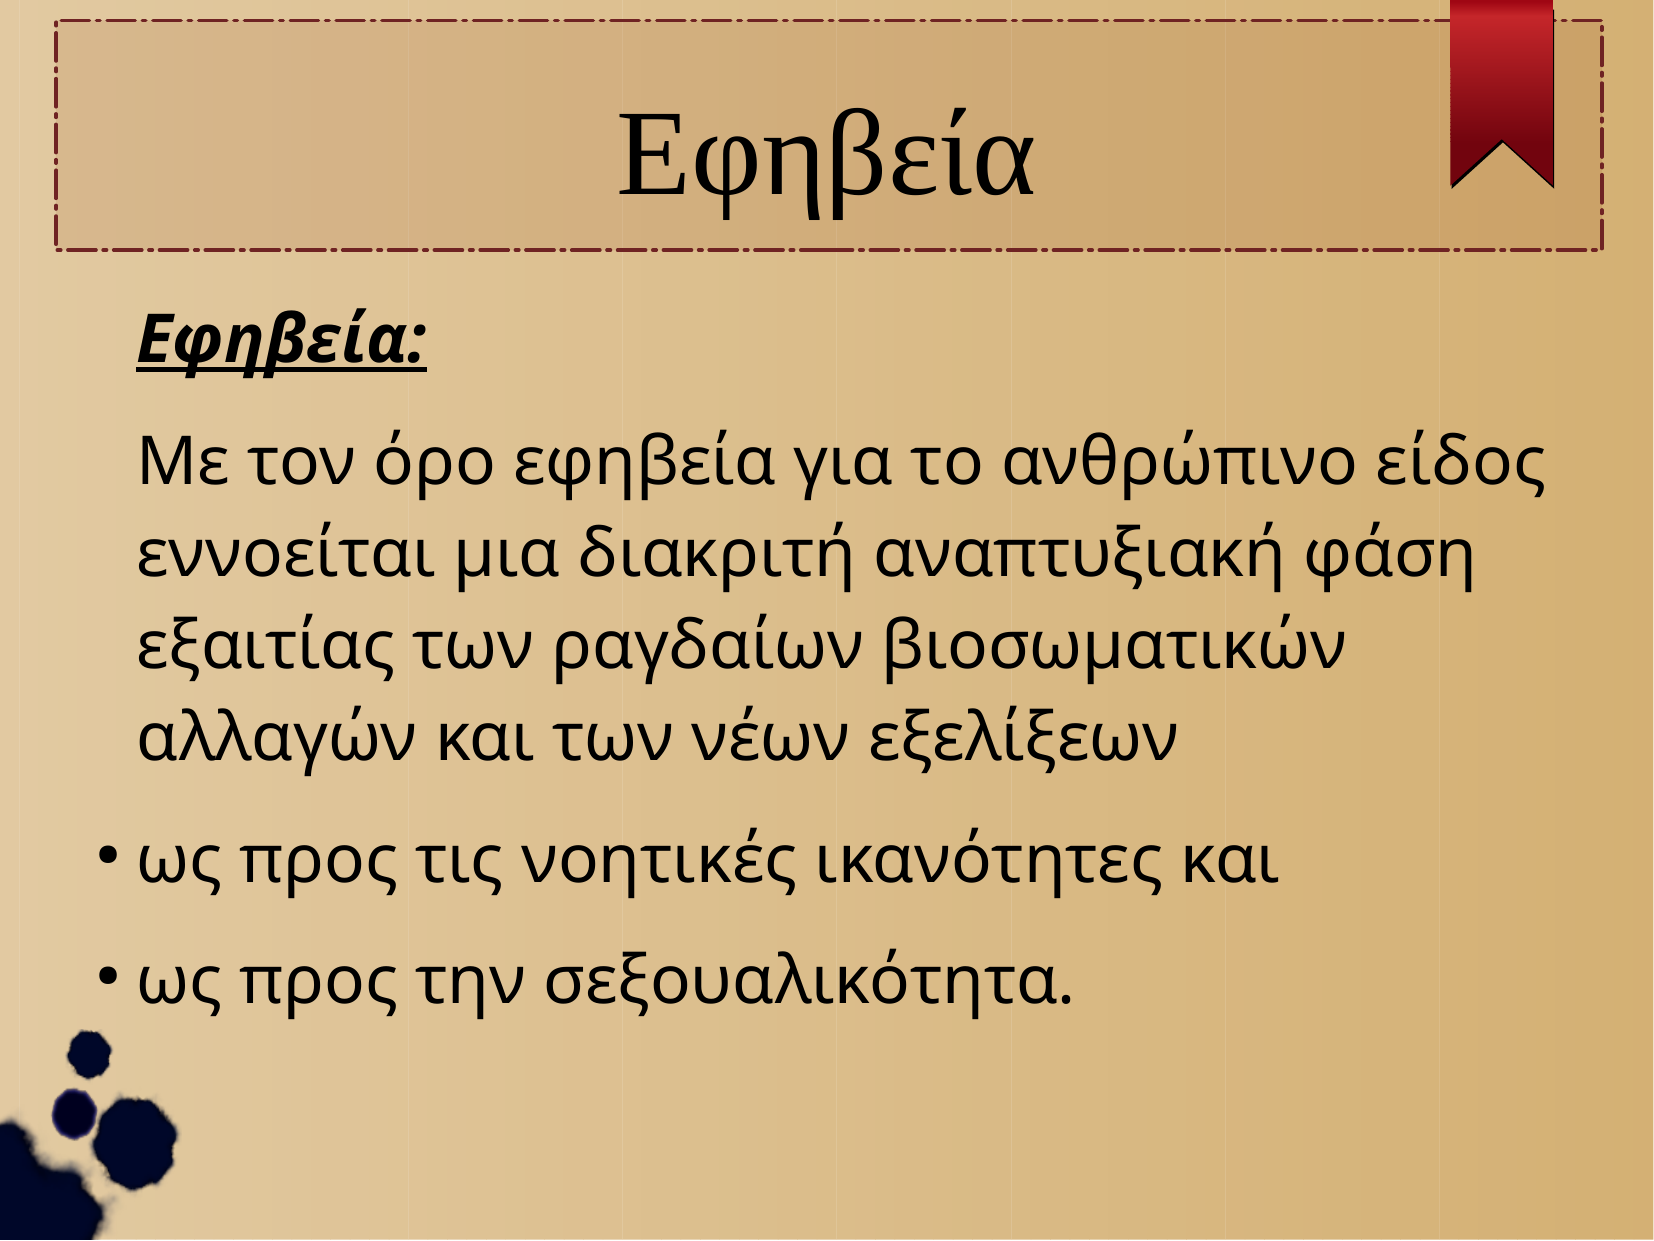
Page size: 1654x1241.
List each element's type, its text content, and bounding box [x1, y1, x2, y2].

list Εφηβεία: Με τον όρο εφηβεία για το ανθρώπινο είδος εννοείται μια διακριτή αναπτυξιακή φάση εξαιτίας των ραγδαίων βιοσωματικών αλλαγών και των νέων εξελίξεων ως προς τις νοητικές ικανότητες και ως προς την σεξουαλικότητα. [82, 290, 1571, 1040]
title Εφηβεία [82, 49, 1571, 257]
